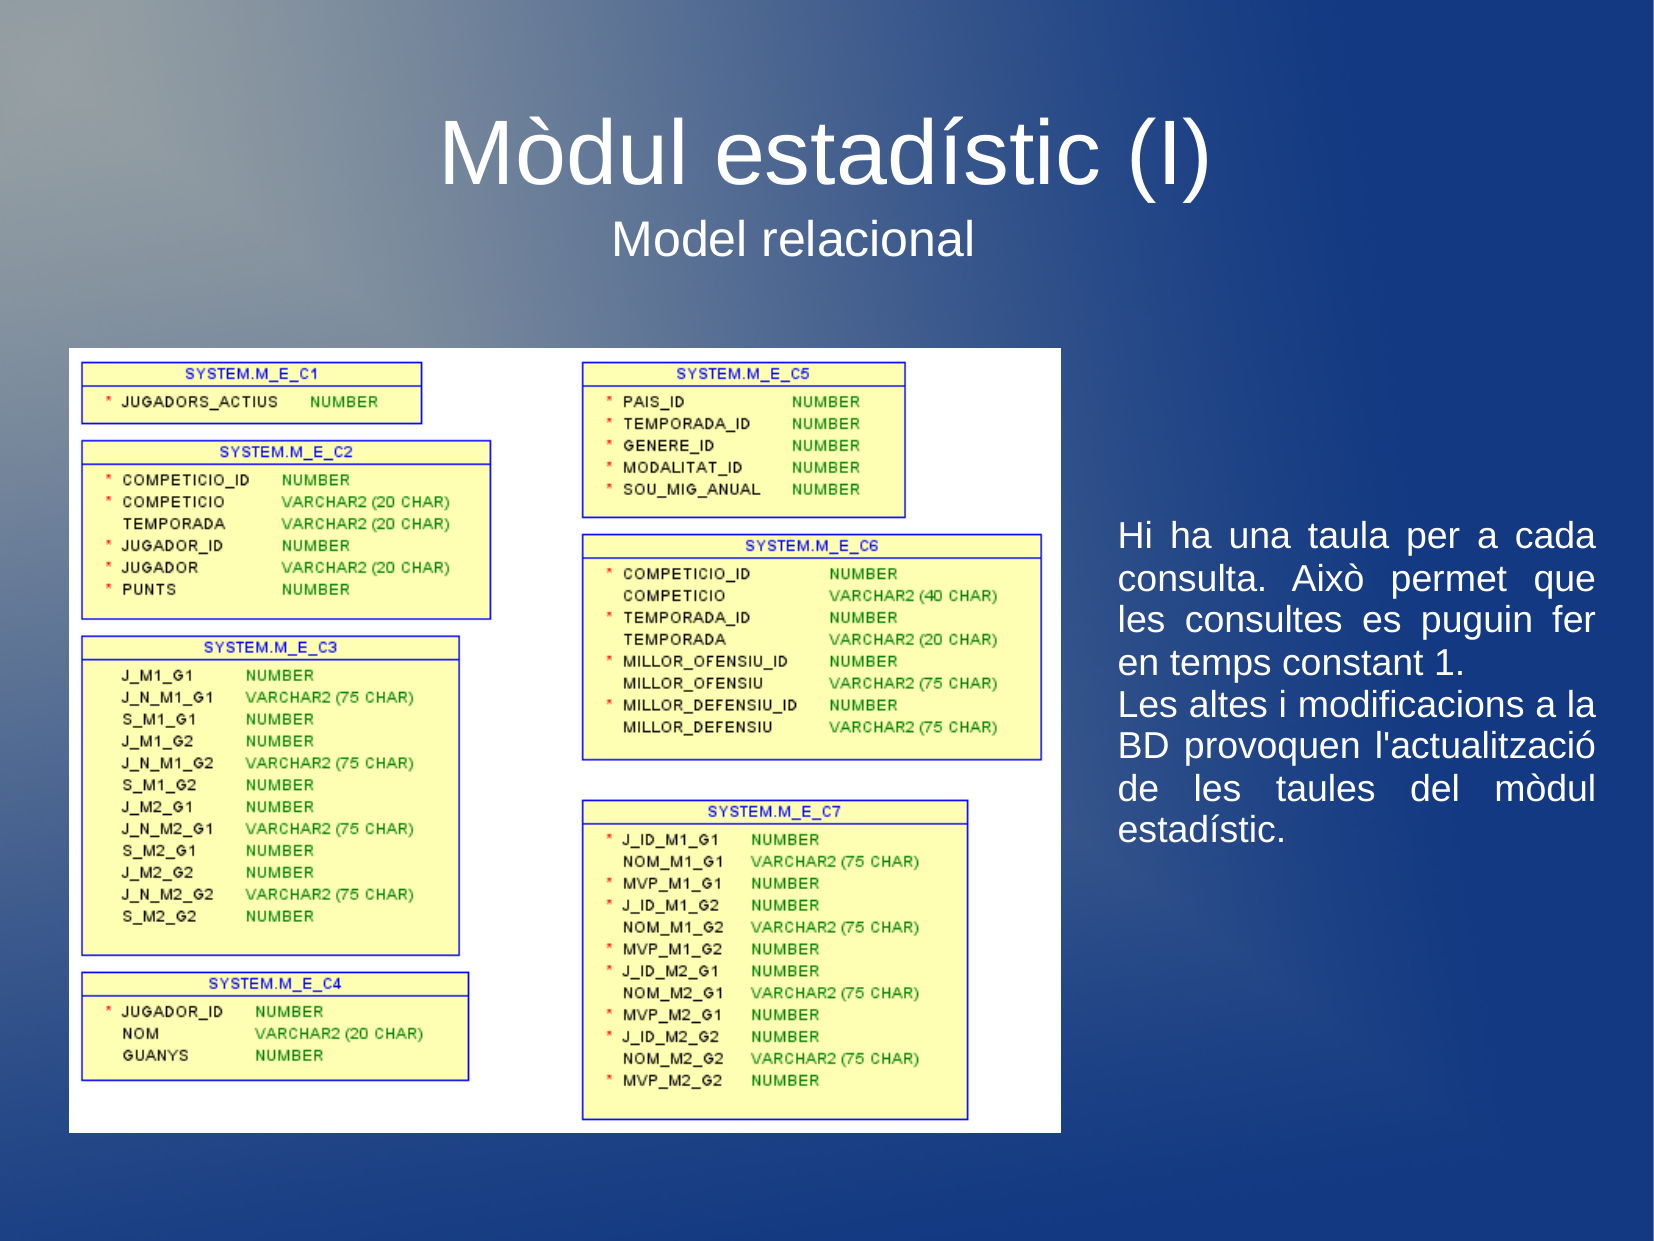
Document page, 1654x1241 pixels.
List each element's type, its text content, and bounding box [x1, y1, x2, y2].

picture [0, 0, 1654, 1241]
text_box Hi ha una taula per a cada consulta. Això permet que les consultes es puguin fer en temps constant 1. Les altes i modificacions a la BD provoquen l'actualització de les taules del mòdul estadístic. [1102, 507, 1611, 875]
title Mòdul estadístic (I) [82, 49, 1571, 257]
list Model relacional [318, 195, 993, 272]
